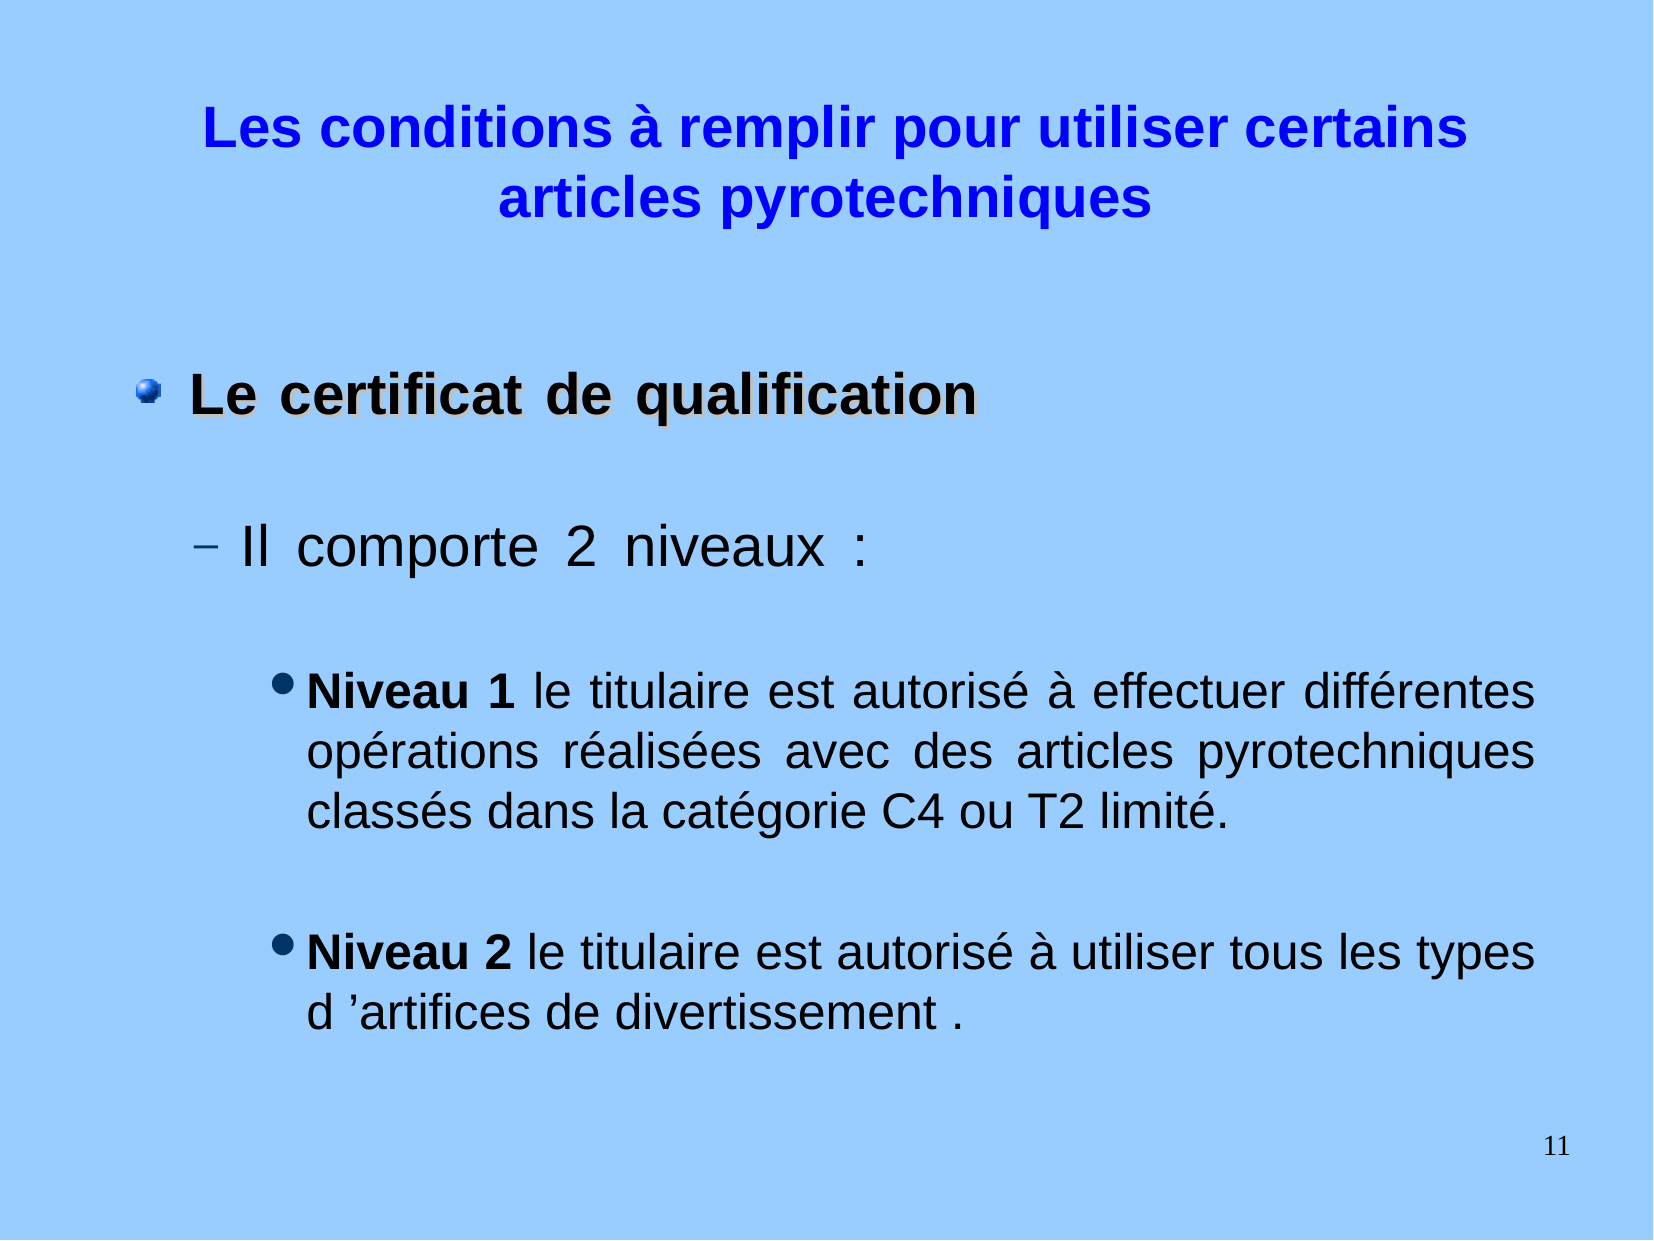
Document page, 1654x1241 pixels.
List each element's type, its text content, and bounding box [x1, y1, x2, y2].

list Le certificat de qualification Il comporte 2 niveaux : Niveau 1 le titulaire est autorisé à effectuer différentes opérations réalisées avec des articles pyrotechniques classés dans la catégorie C4 ou T2 limité. Niveau 2 le titulaire est autorisé à utiliser tous les types d ’artifices de divertissement . [104, 348, 1552, 1118]
title Les conditions à remplir pour utiliser certains articles pyrotechniques [122, 81, 1530, 238]
